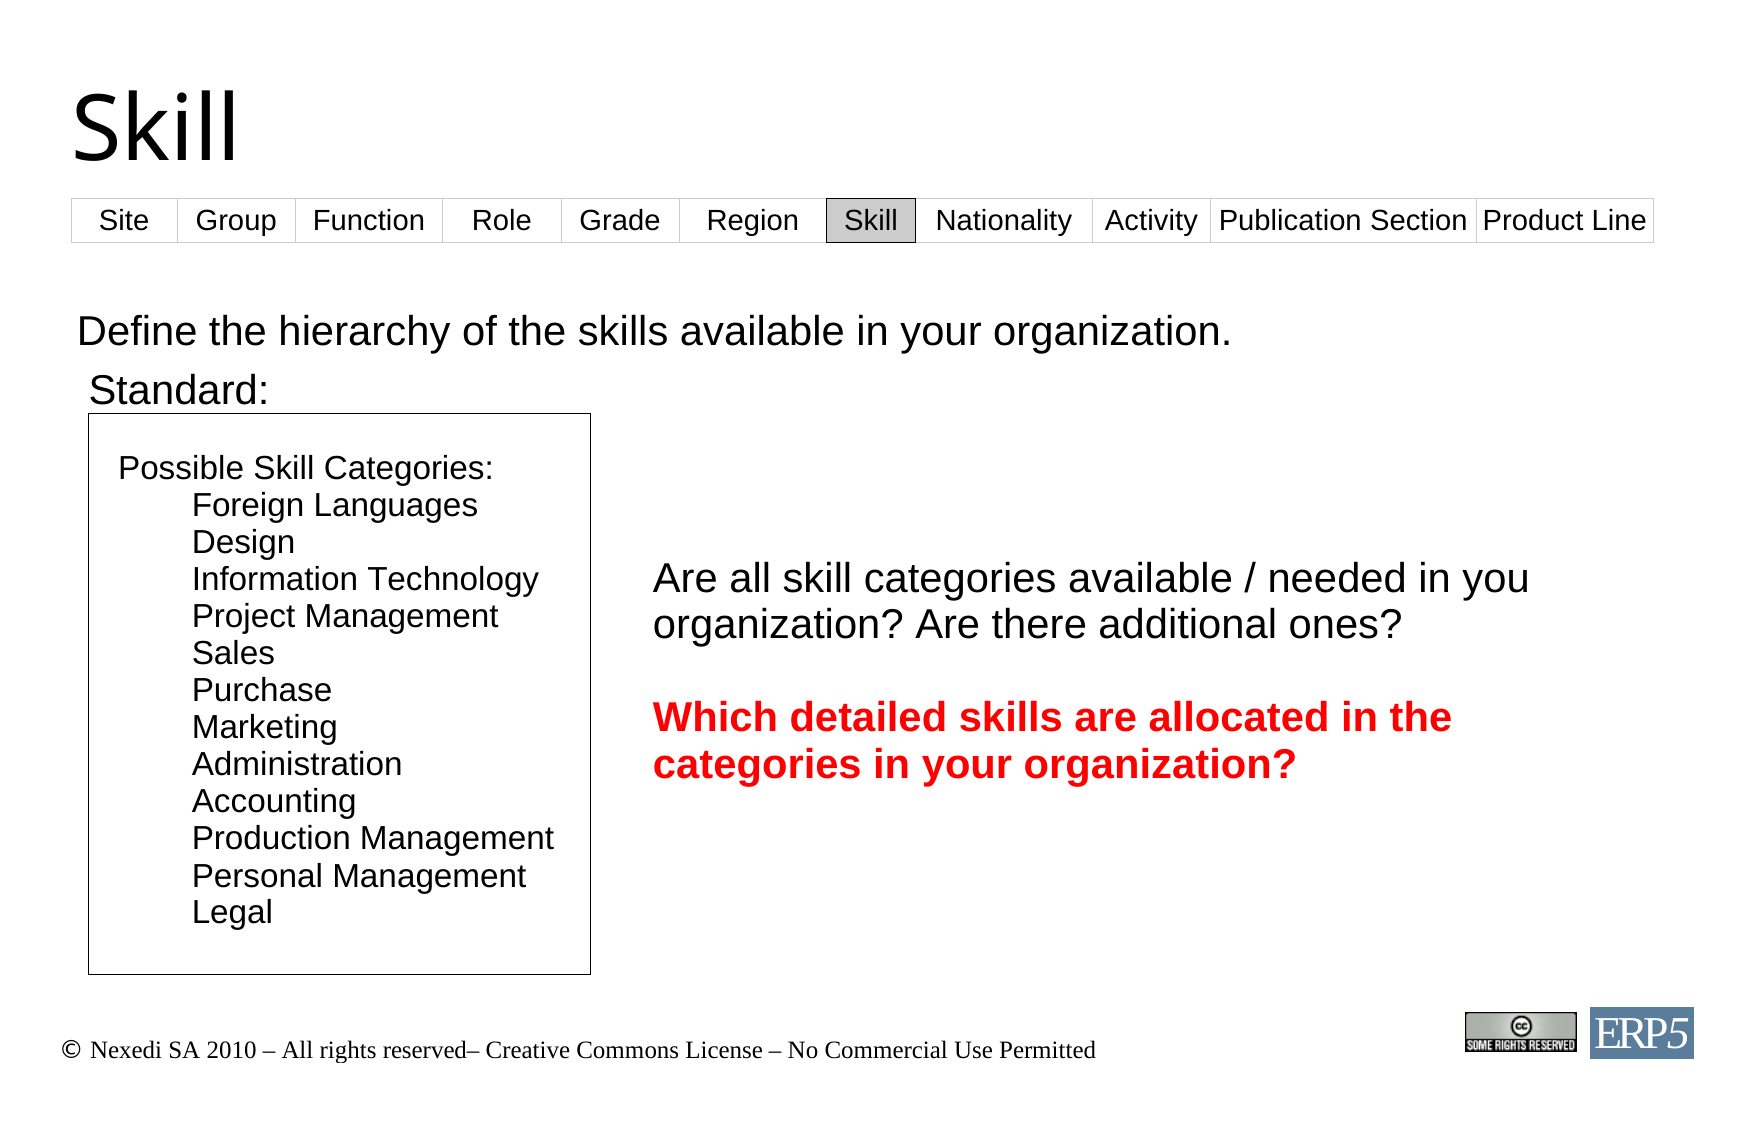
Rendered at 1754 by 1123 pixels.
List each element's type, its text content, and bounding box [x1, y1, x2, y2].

text_box Role [442, 198, 561, 243]
title Skill [71, 63, 1707, 187]
text_box Site [71, 198, 177, 243]
text_box Define the hierarchy of the skills available in your organization. [76, 307, 1672, 354]
text_box Activity [1092, 198, 1210, 243]
text_box Publication Section [1210, 198, 1476, 243]
text_box Standard: [88, 366, 532, 414]
text_box Grade [561, 198, 680, 243]
text_box Possible Skill Categories: Foreign Languages Design Information Technology Project Management Sales Purchase Marketing Administration Accounting Production Management Personal Management Legal [118, 449, 1034, 932]
text_box Region [680, 198, 826, 243]
text_box Skill [826, 198, 916, 243]
picture [1465, 1012, 1577, 1052]
text_box Group [177, 198, 295, 243]
text_box Nationality [916, 198, 1092, 243]
text_box Are all skill categories available / needed in you organization? Are there additional ones? Which detailed skills are allocated in the categories in your organization? [652, 501, 1654, 886]
text_box Function [295, 198, 442, 243]
text_box Product Line [1476, 198, 1654, 243]
